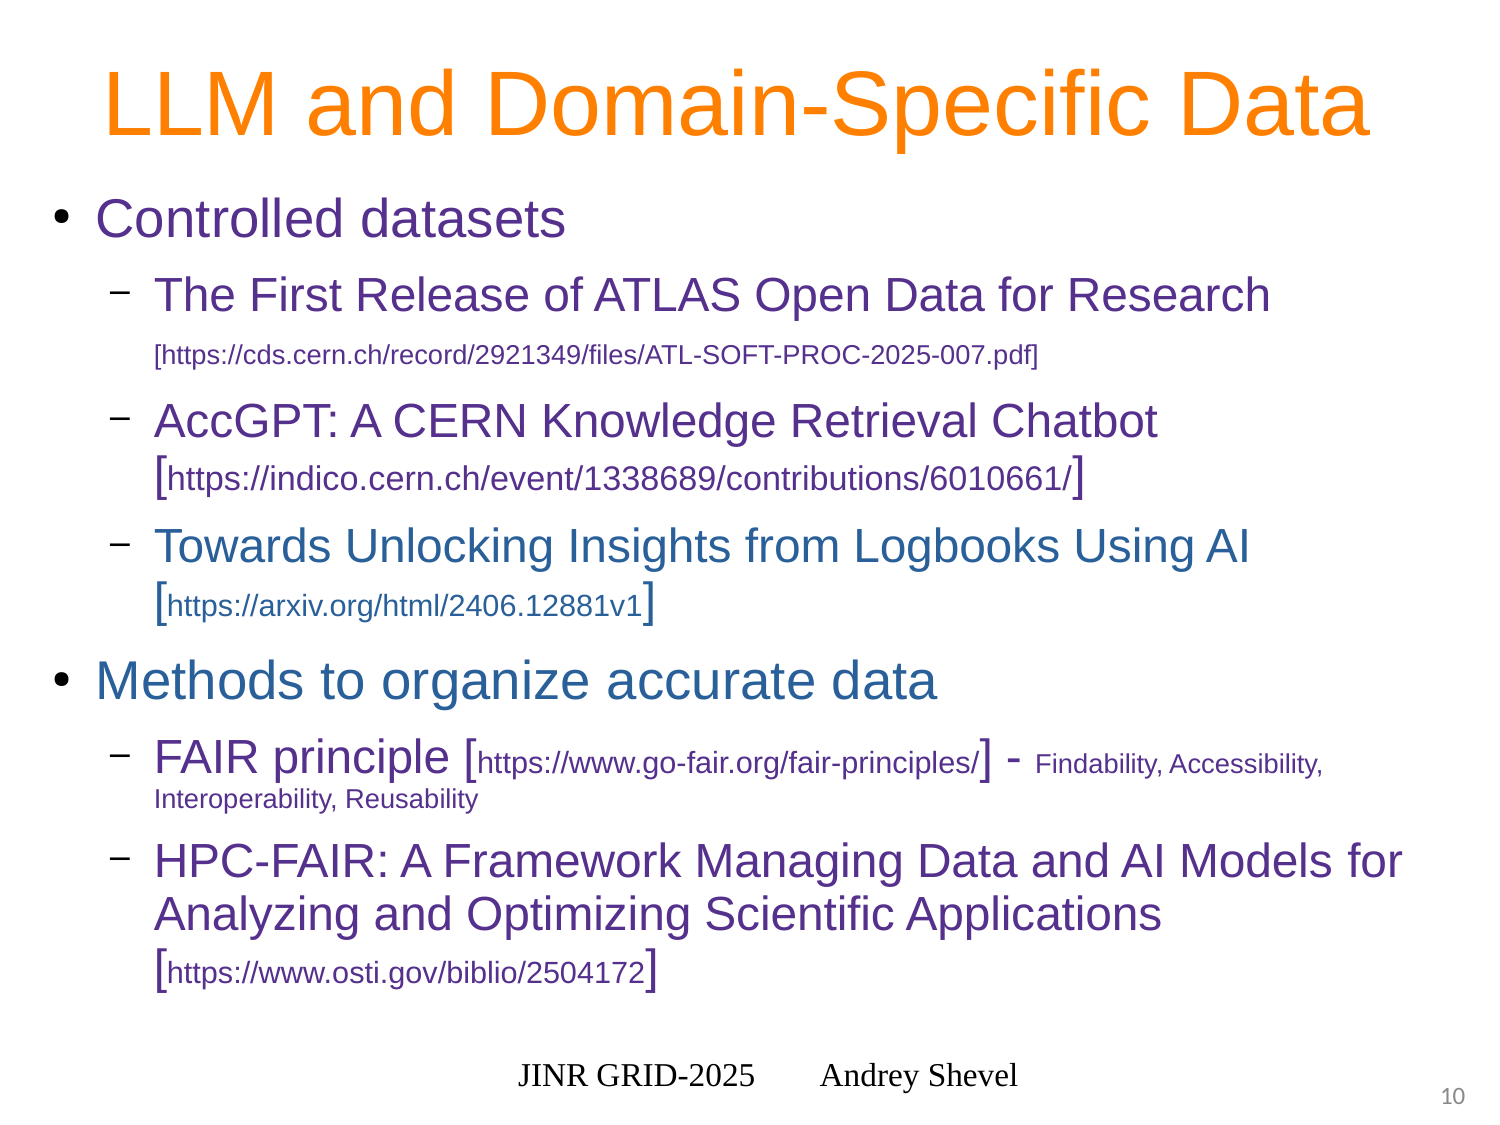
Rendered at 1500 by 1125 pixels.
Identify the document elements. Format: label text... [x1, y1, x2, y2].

title LLM and Domain-Specific Data [37, 20, 1463, 187]
list Controlled datasets The First Release of ATLAS Open Data for Research [https://cds.cern.ch/record/2921349/files/ATL-SOFT-PROC-2025-007.pdf] AccGPT: A CERN Knowledge Retrieval Chatbot [https://indico.cern.ch/event/1338689/contributions/6010661/] Towards Unlocking Insights from Logbooks Using AI [https://arxiv.org/html/2406.12881v1] Methods to organize accurate data FAIR principle [https://www.go-fair.org/fair-principles/] - Findability, Accessibility, Interoperability, Reusability HPC-FAIR: A Framework Managing Data and AI Models for Analyzing and Optimizing Scientific Applications [https://www.osti.gov/biblio/2504172] [37, 187, 1463, 1005]
